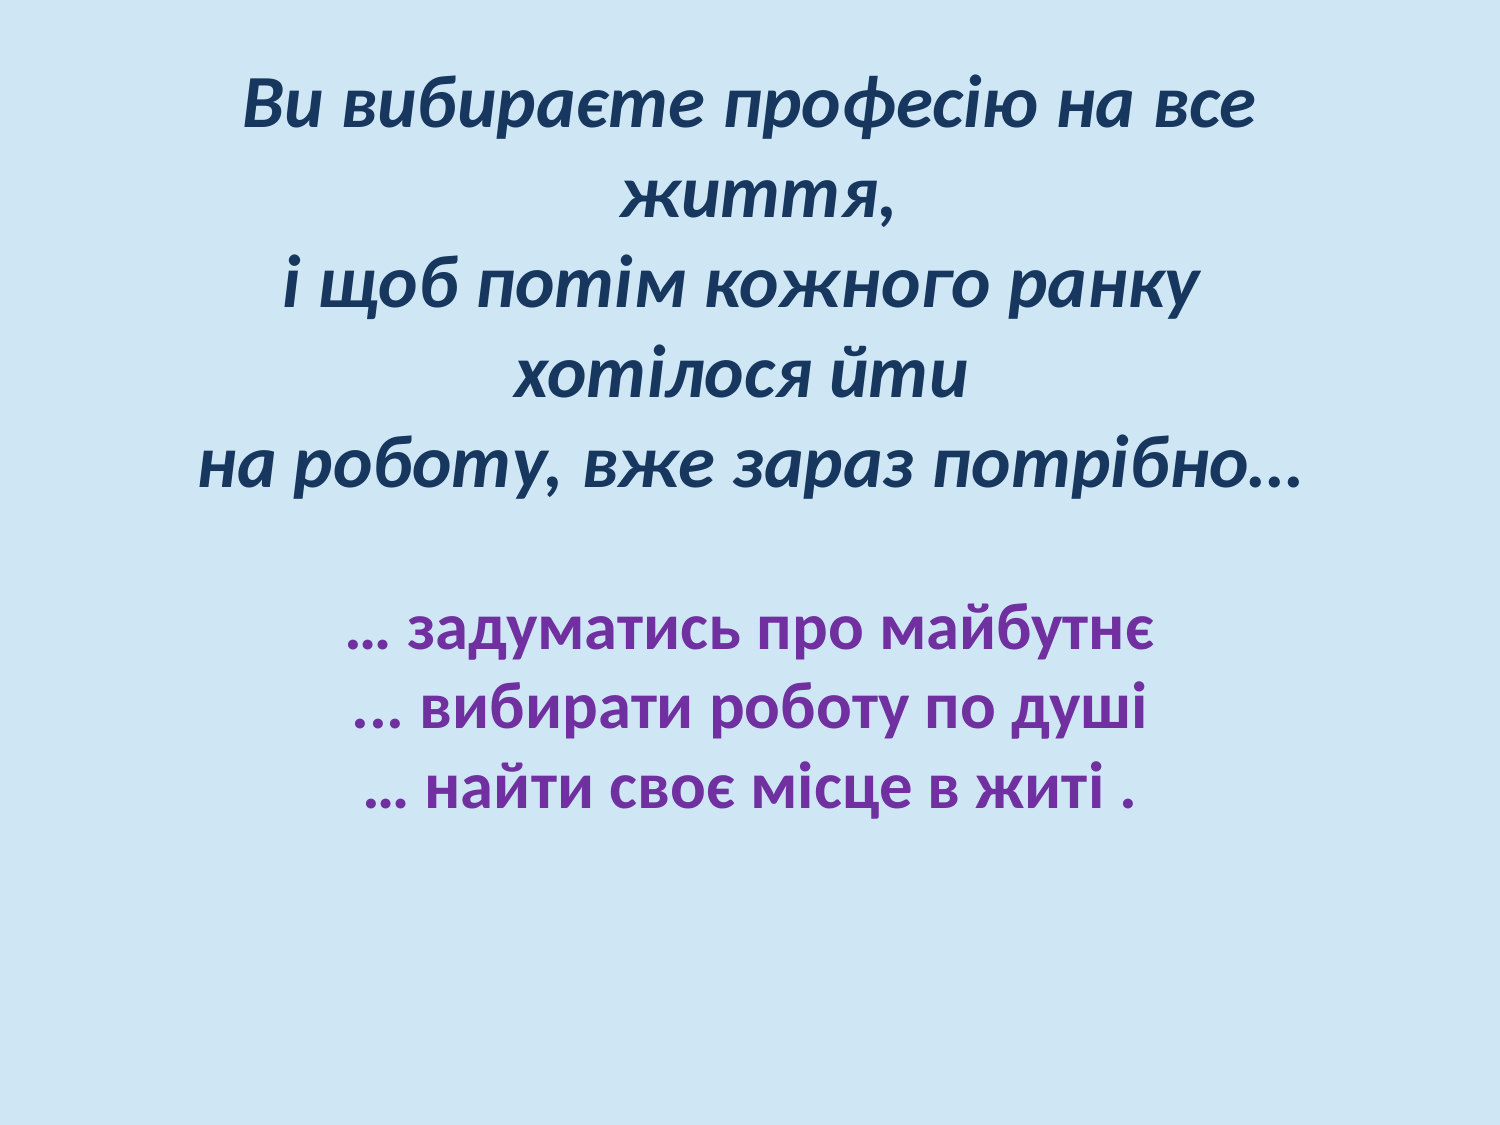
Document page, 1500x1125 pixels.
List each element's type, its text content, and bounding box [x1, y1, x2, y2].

title Ви вибираєте професію на все життя, і щоб потім кожного ранку хотілося йти на роботу, вже зараз потрібно… … задуматись про майбутнє ... вибирати роботу по душі … найти своє місце в житі . [75, 45, 1425, 1043]
